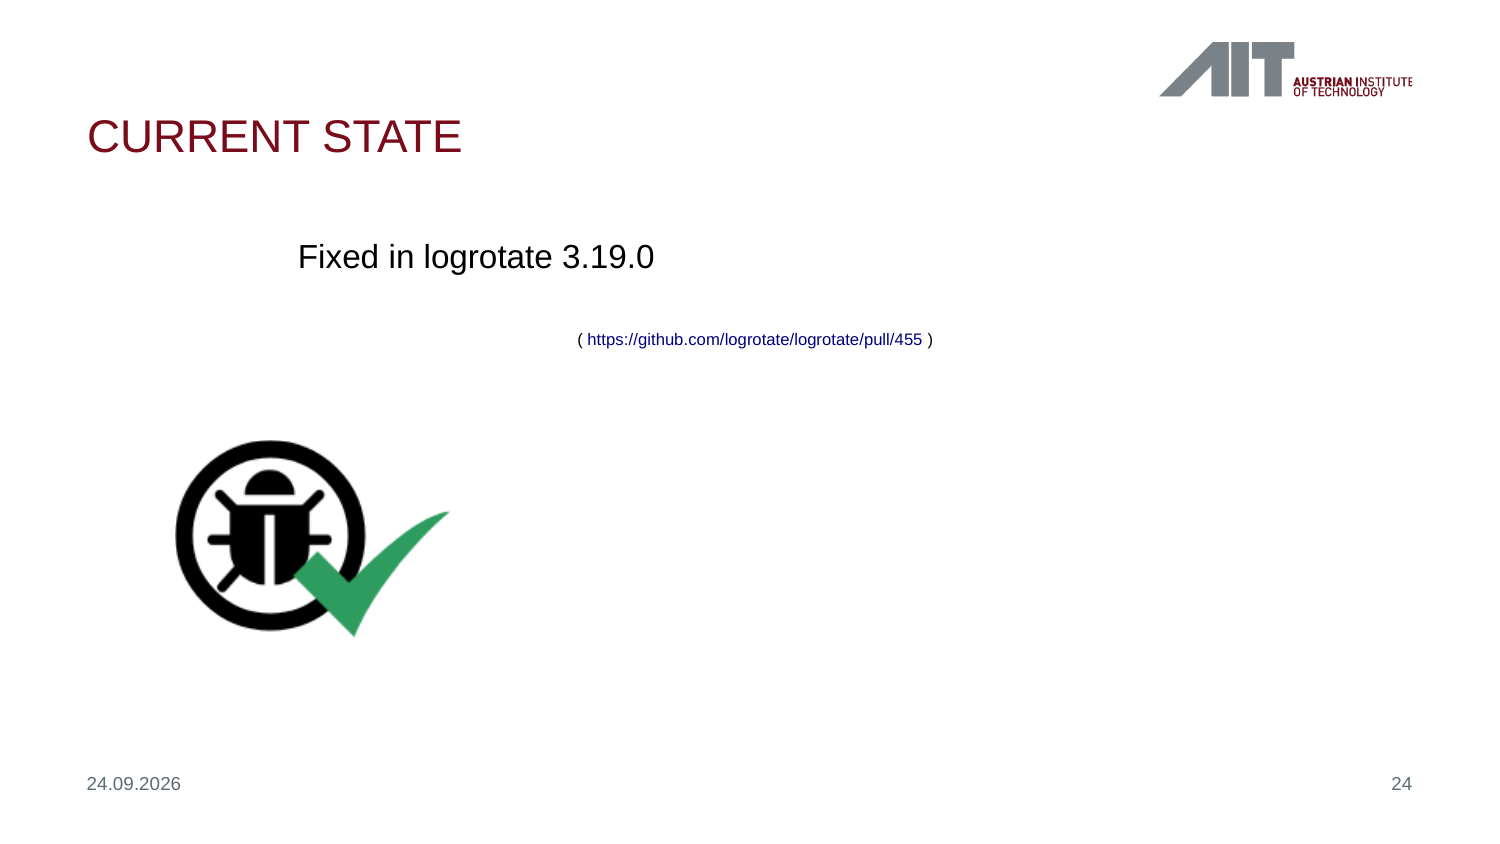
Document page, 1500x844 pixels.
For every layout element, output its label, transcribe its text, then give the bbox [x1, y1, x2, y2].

picture [175, 440, 451, 638]
slide_number 18.11.2022 [86, 771, 400, 800]
list Fixed in logrotate 3.19.0 [262, 234, 1376, 563]
text_box ( https://github.com/logrotate/logrotate/pull/455 ) [562, 322, 1426, 376]
title Current state [86, 43, 1117, 162]
slide_number <number> [1113, 772, 1413, 800]
